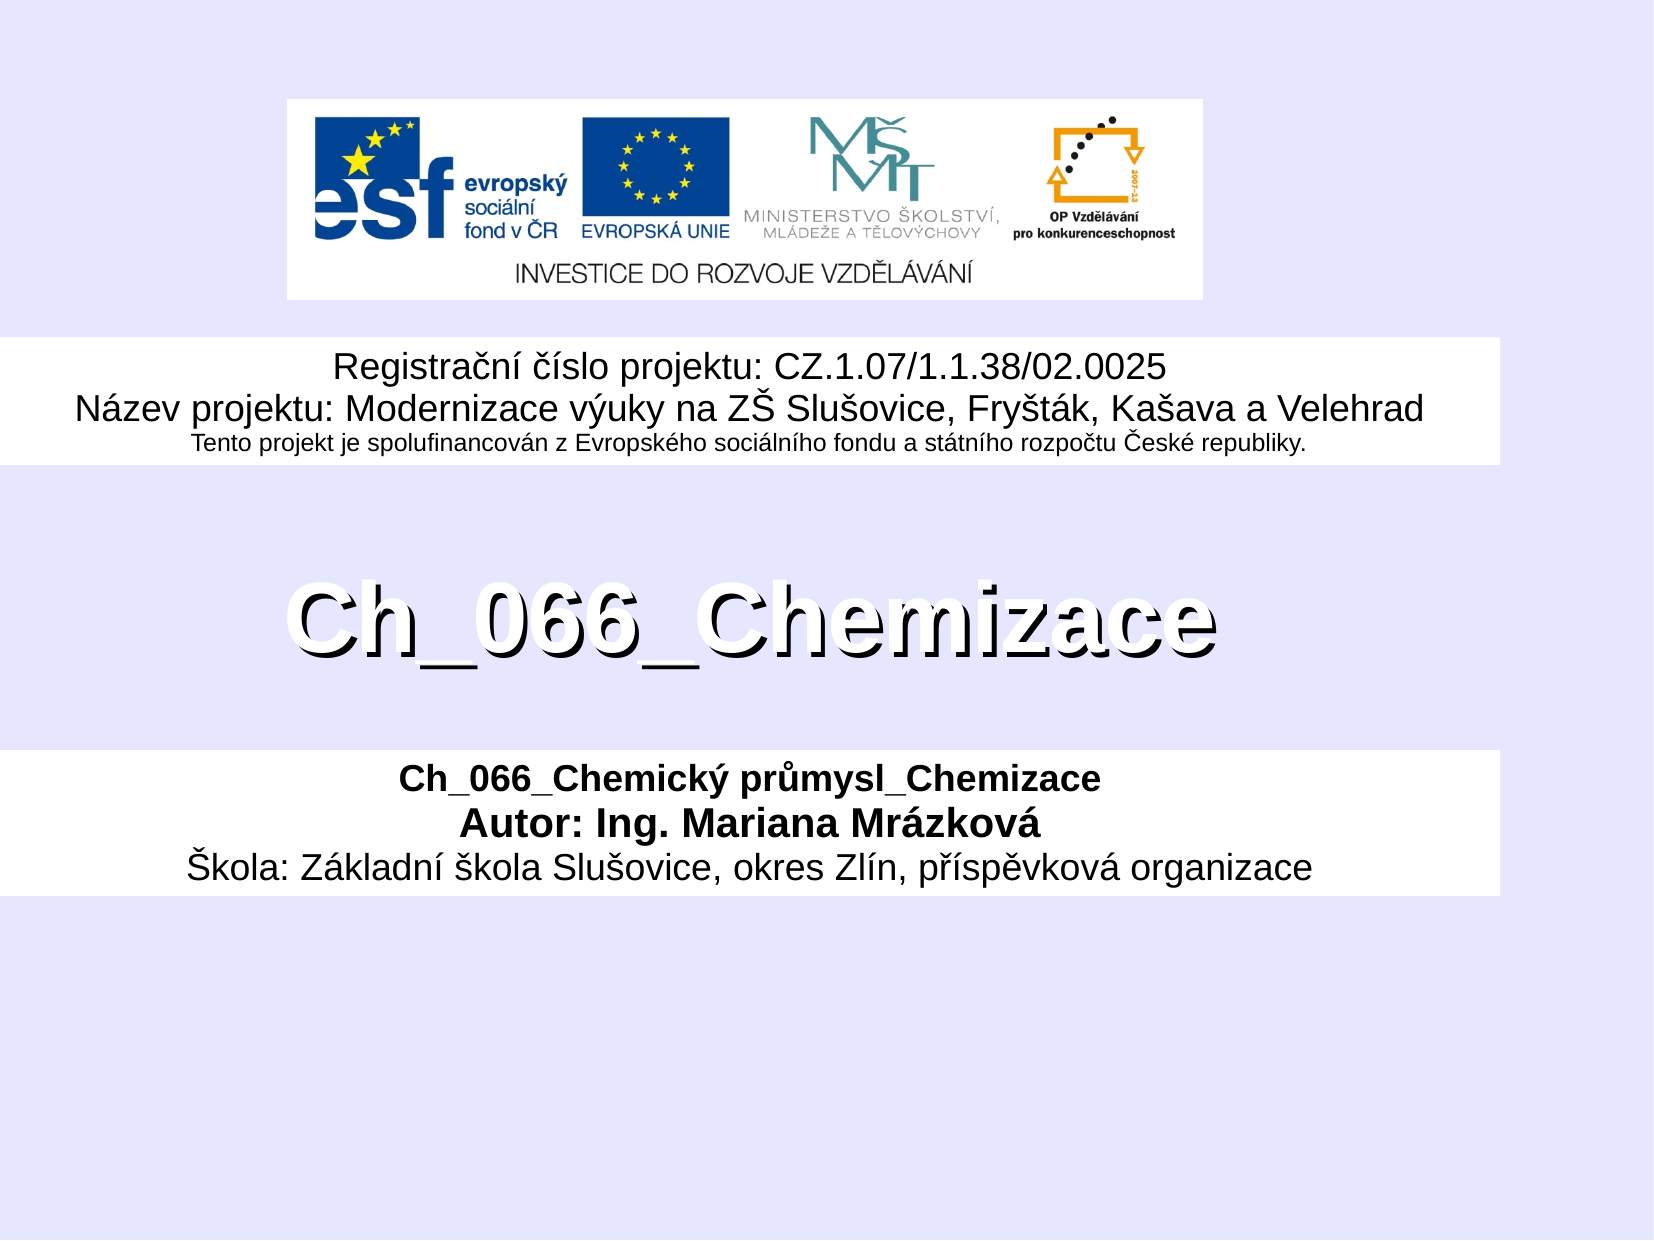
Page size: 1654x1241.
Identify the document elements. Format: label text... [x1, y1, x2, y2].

text_box Ch_066_Chemický průmysl_Chemizace Autor: Ing. Mariana Mrázková Škola: Základní škola Slušovice, okres Zlín, příspěvková organizace [0, 750, 1501, 896]
picture [287, 99, 1203, 300]
title Ch_066_Chemizace [112, 537, 1388, 688]
text_box Registrační číslo projektu: CZ.1.07/1.1.38/02.0025 Název projektu: Modernizace výuky na ZŠ Slušovice, Fryšták, Kašava a Velehrad Tento projekt je spolufinancován z Evropského sociálního fondu a státního rozpočtu České republiky. [0, 337, 1501, 465]
